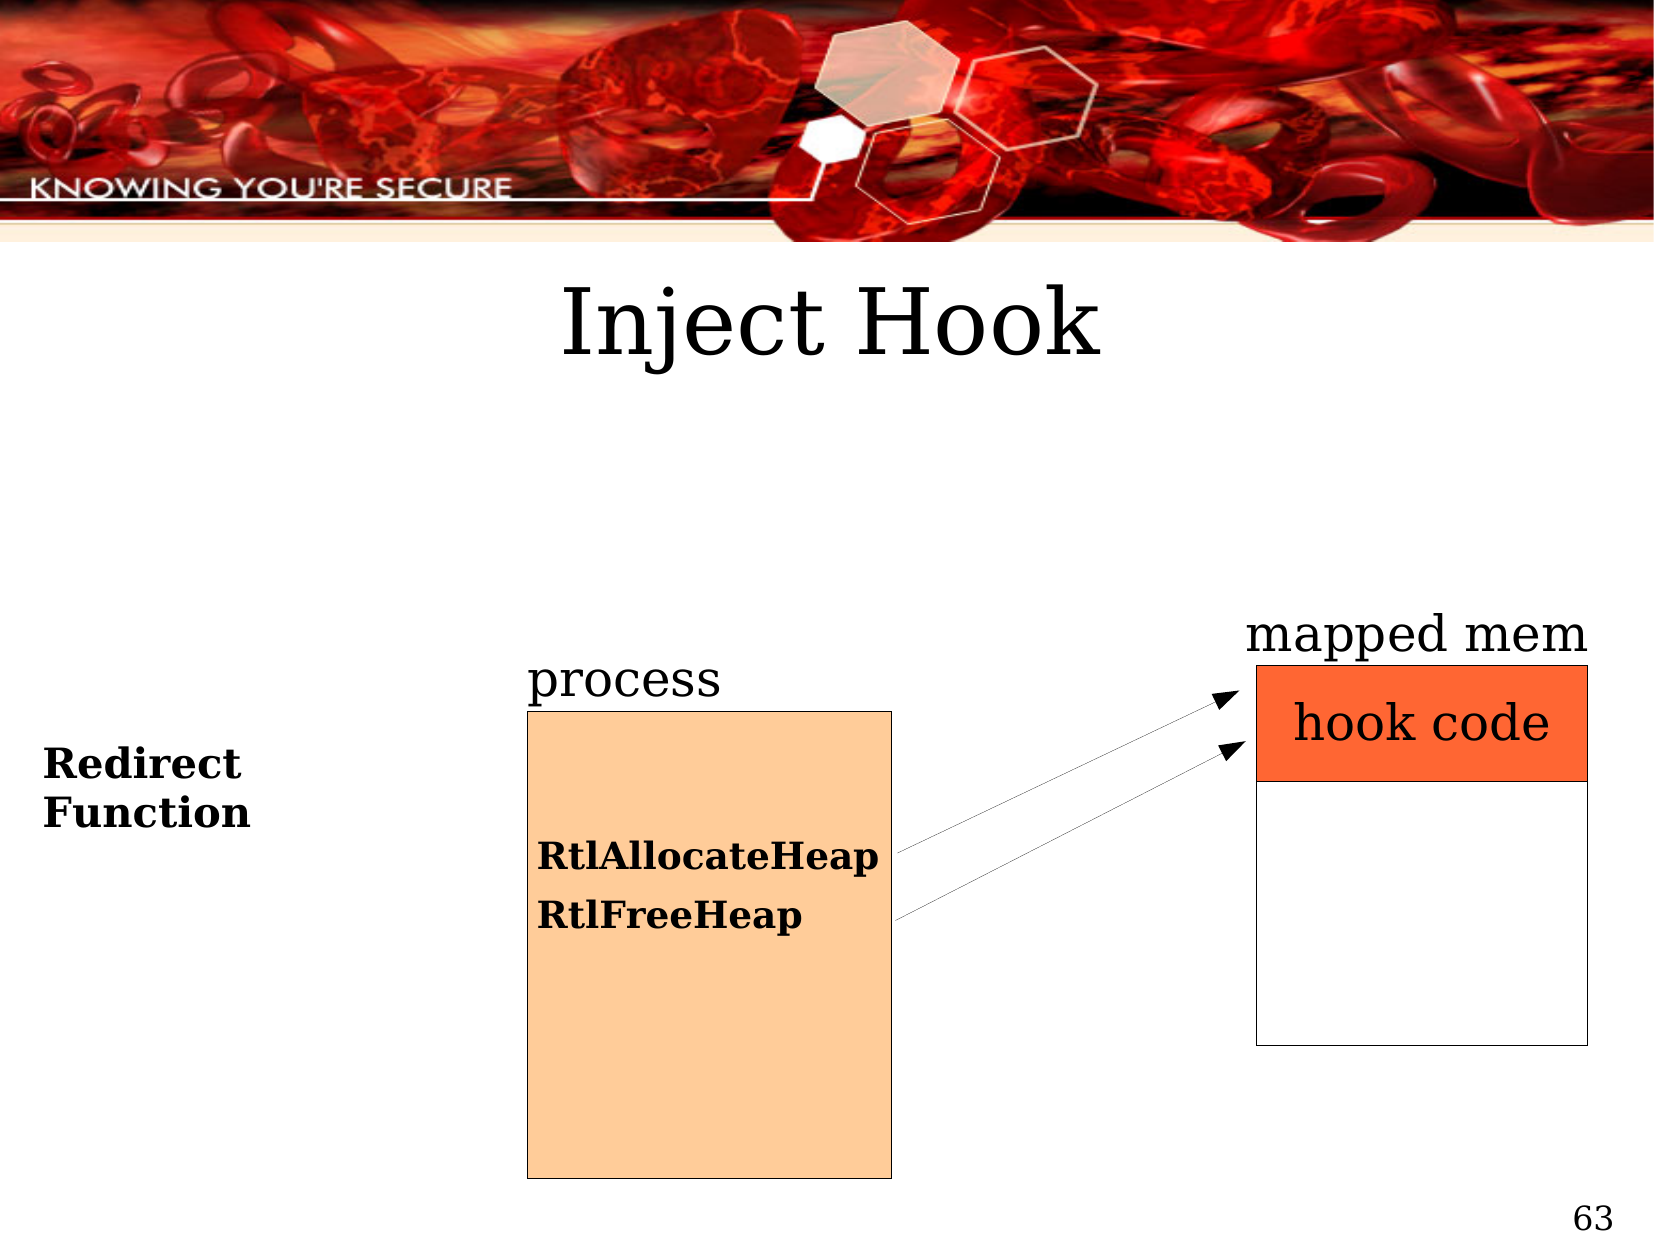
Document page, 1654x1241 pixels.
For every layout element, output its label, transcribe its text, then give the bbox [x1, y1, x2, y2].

text_box process [527, 649, 723, 708]
picture [0, 0, 1654, 242]
text_box hook code [1256, 665, 1588, 782]
text_box [527, 667, 1208, 1179]
text_box RtlFreeHeap [536, 893, 886, 938]
text_box Redirect Function [42, 739, 252, 838]
text_box RtlAllocateHeap [536, 834, 886, 879]
text_box mapped mem [1245, 604, 1631, 664]
text_box [1168, 707, 1208, 726]
title Inject Hook [123, 219, 1536, 427]
